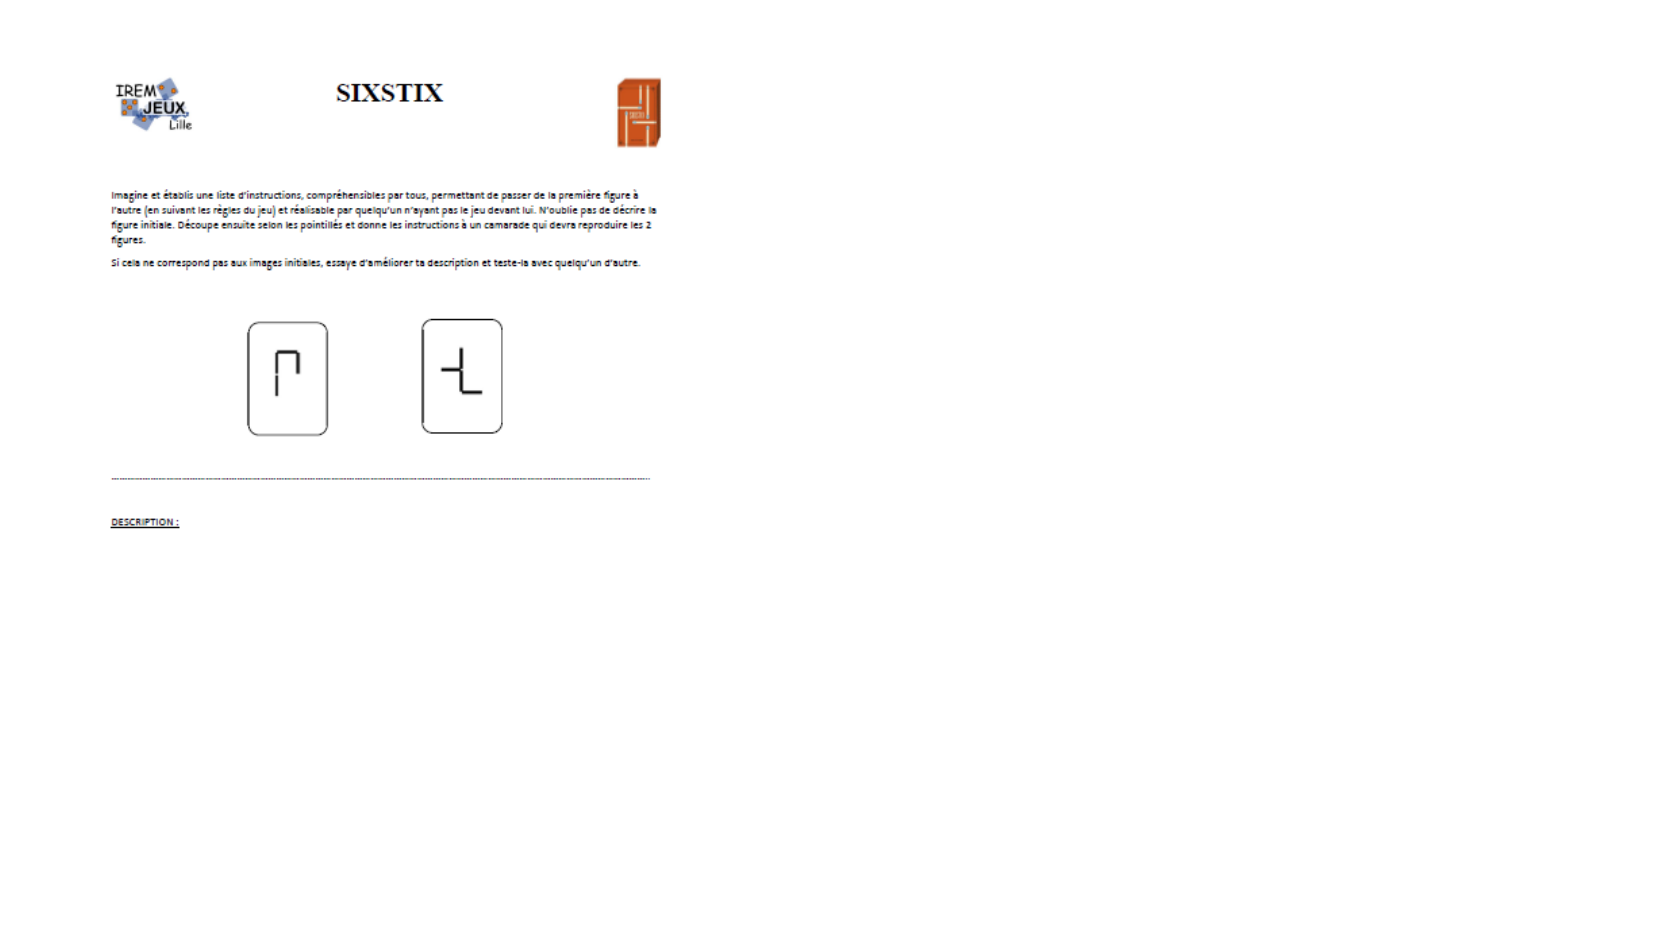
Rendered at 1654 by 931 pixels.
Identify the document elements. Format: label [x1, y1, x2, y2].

picture [94, 59, 696, 909]
